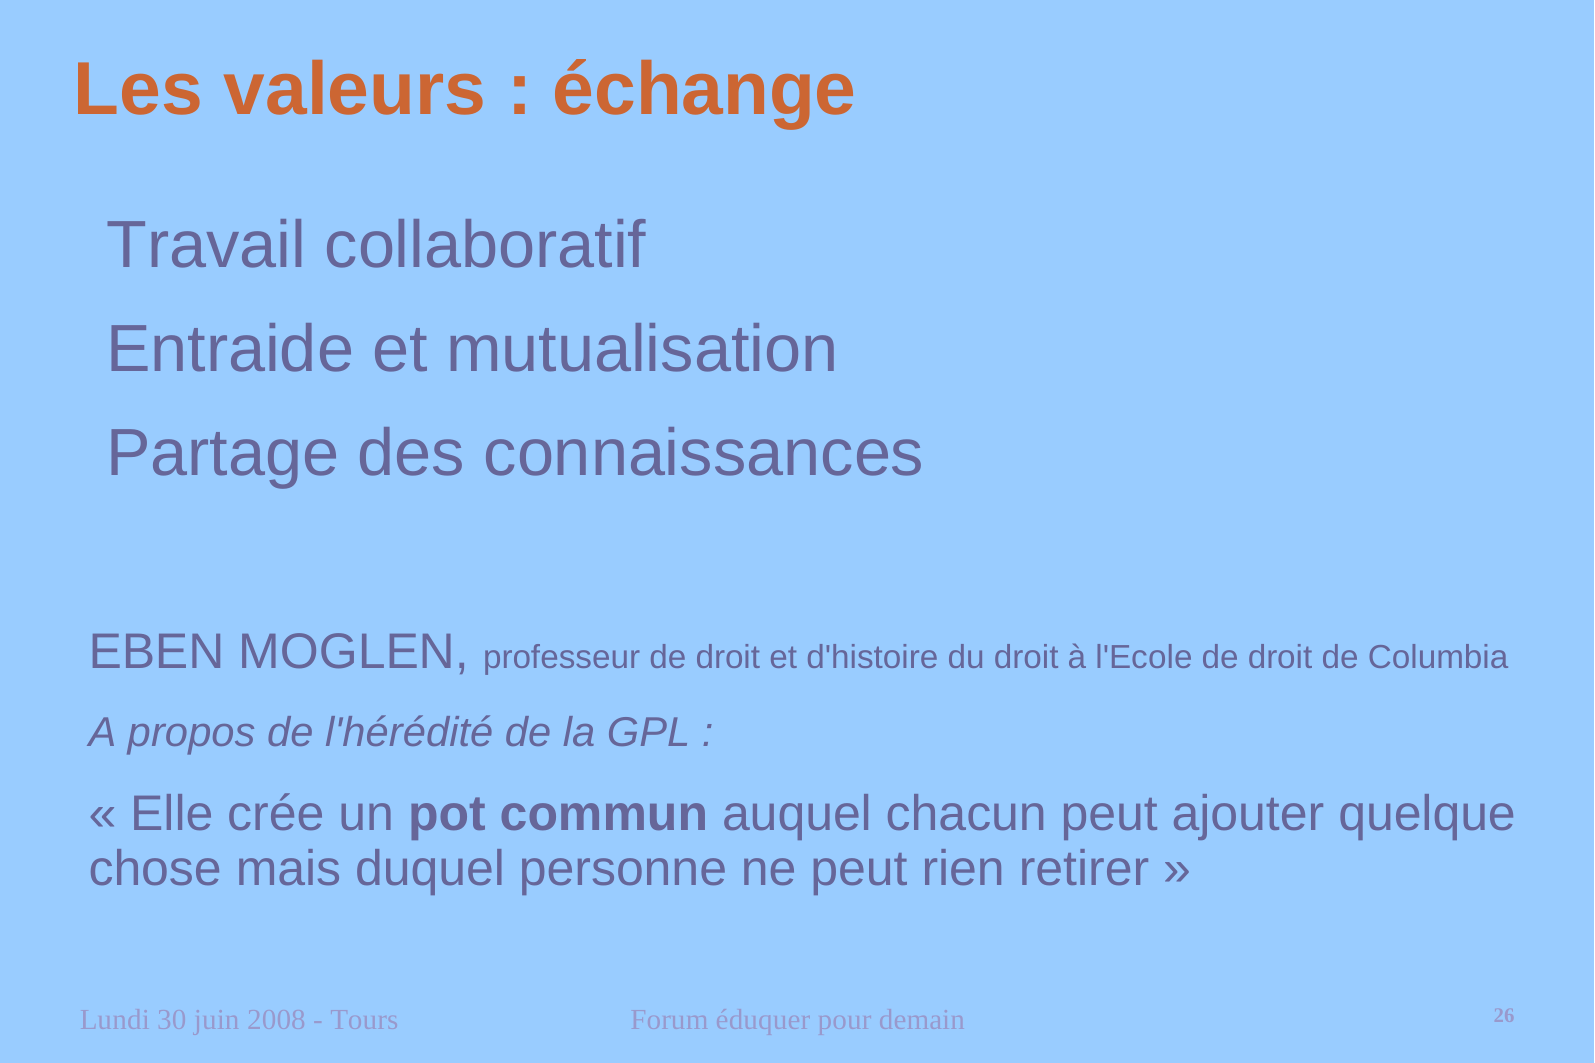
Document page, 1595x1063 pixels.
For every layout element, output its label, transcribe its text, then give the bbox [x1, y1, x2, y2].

list Travail collaboratif Entraide et mutualisation Partage des connaissances EBEN MOGLEN, professeur de droit et d'histoire du droit à l'Ecole de droit de Columbia A propos de l'hérédité de la GPL : « Elle crée un pot commun auquel chacun peut ajouter quelque chose mais duquel personne ne peut rien retirer » [88, 206, 1577, 897]
title Les valeurs : échange [74, 0, 1510, 178]
